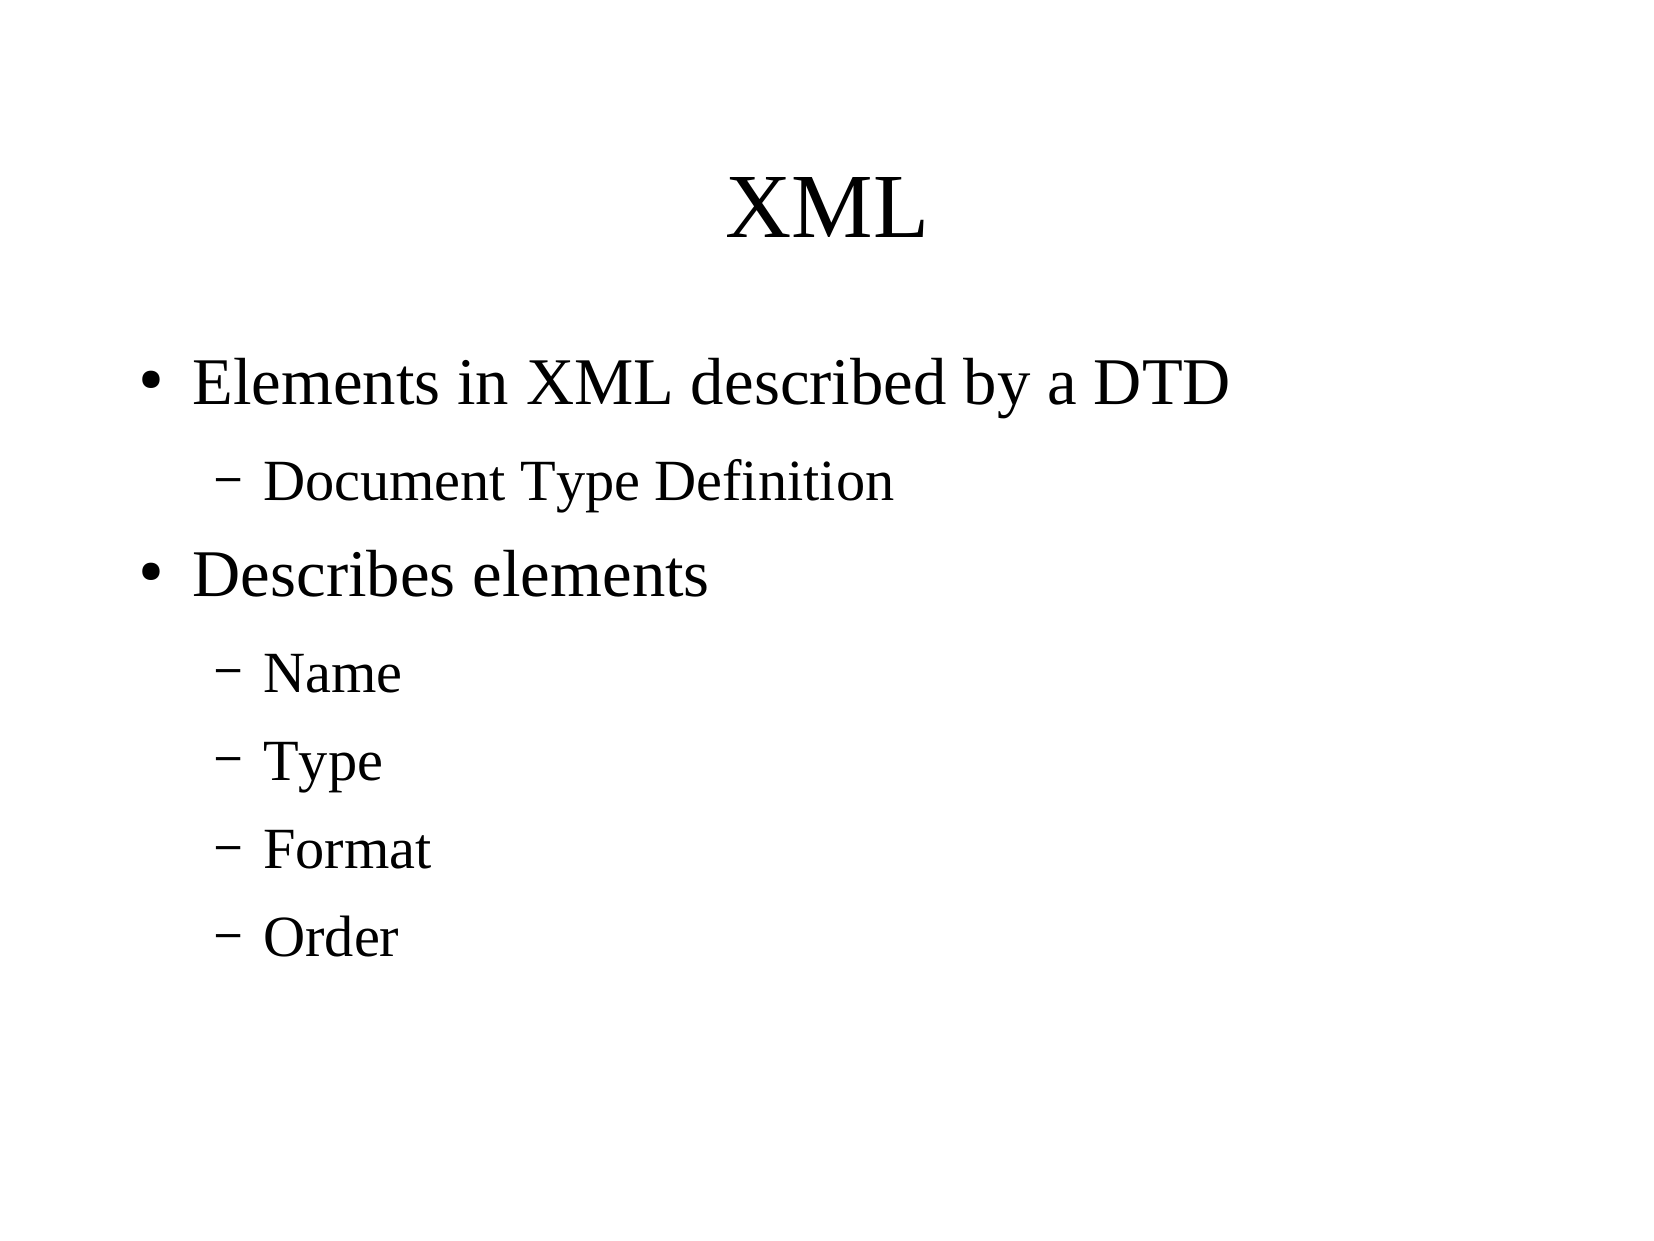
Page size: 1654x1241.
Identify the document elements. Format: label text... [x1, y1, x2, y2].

list Elements in XML described by a DTD Document Type Definition Describes elements Name Type Format Order [121, 344, 1534, 1127]
title XML [121, 102, 1534, 311]
